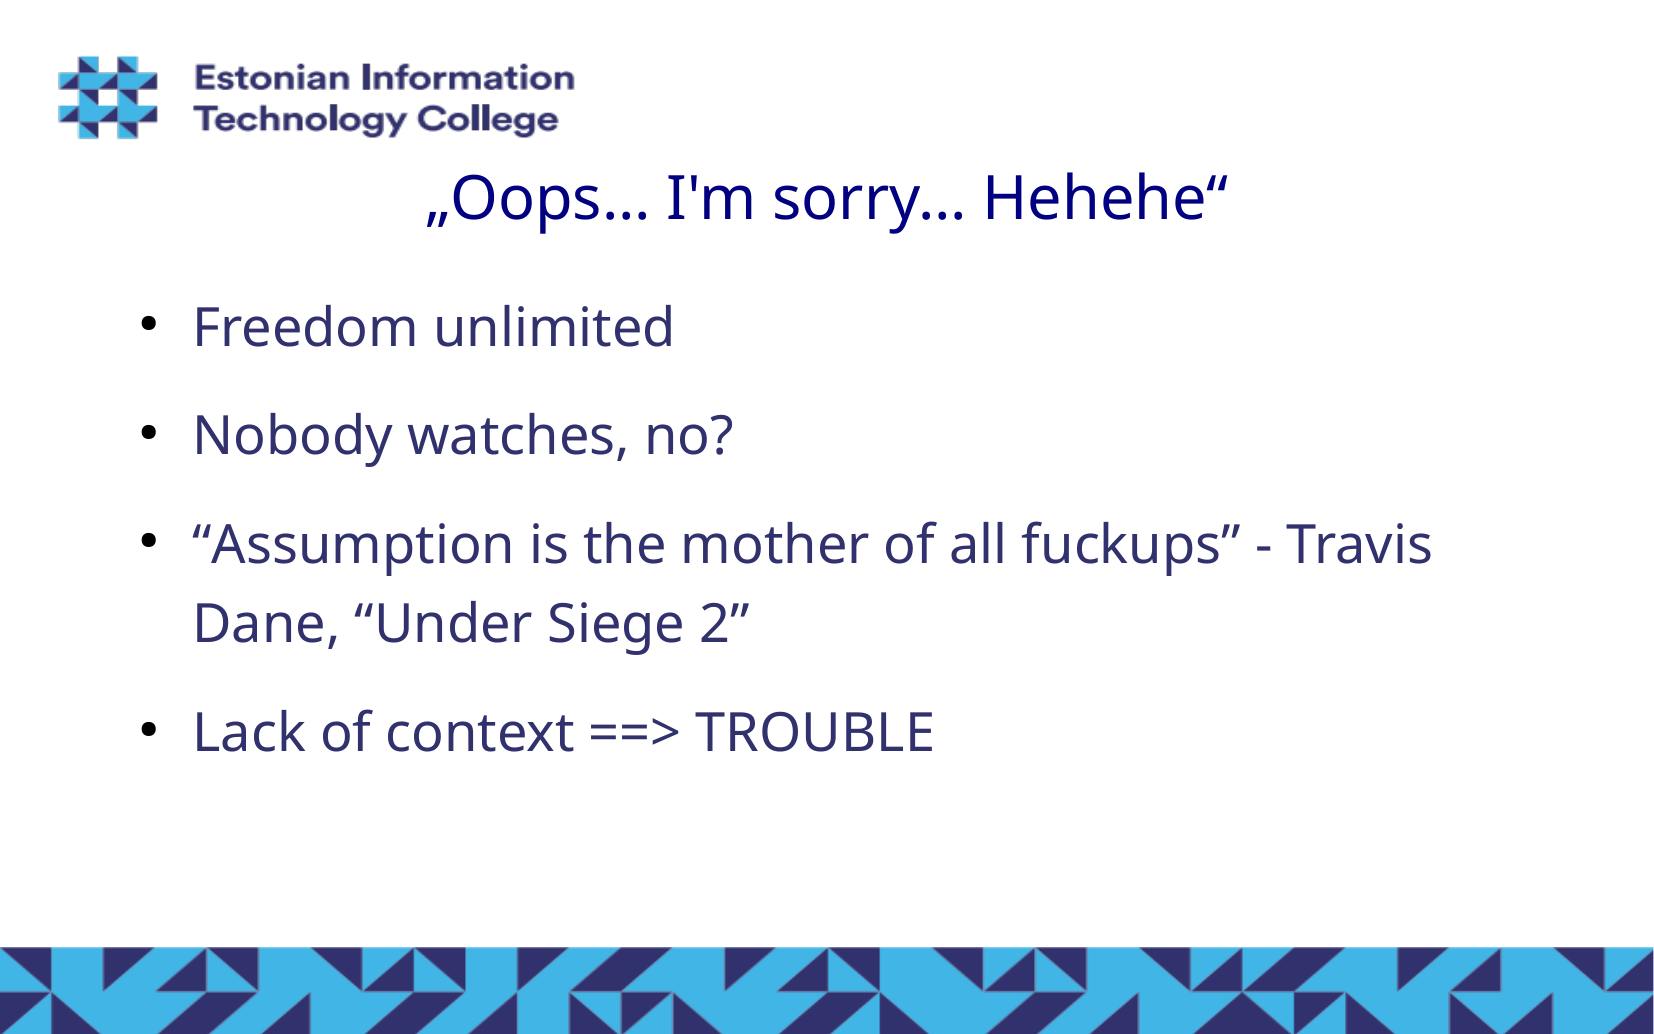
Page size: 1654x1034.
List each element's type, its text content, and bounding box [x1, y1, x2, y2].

list Freedom unlimited Nobody watches, no? “Assumption is the mother of all fuckups” - Travis Dane, “Under Siege 2” Lack of context ==> TROUBLE [121, 287, 1534, 939]
title „Oops… I'm sorry… Hehehe“ [121, 109, 1534, 282]
